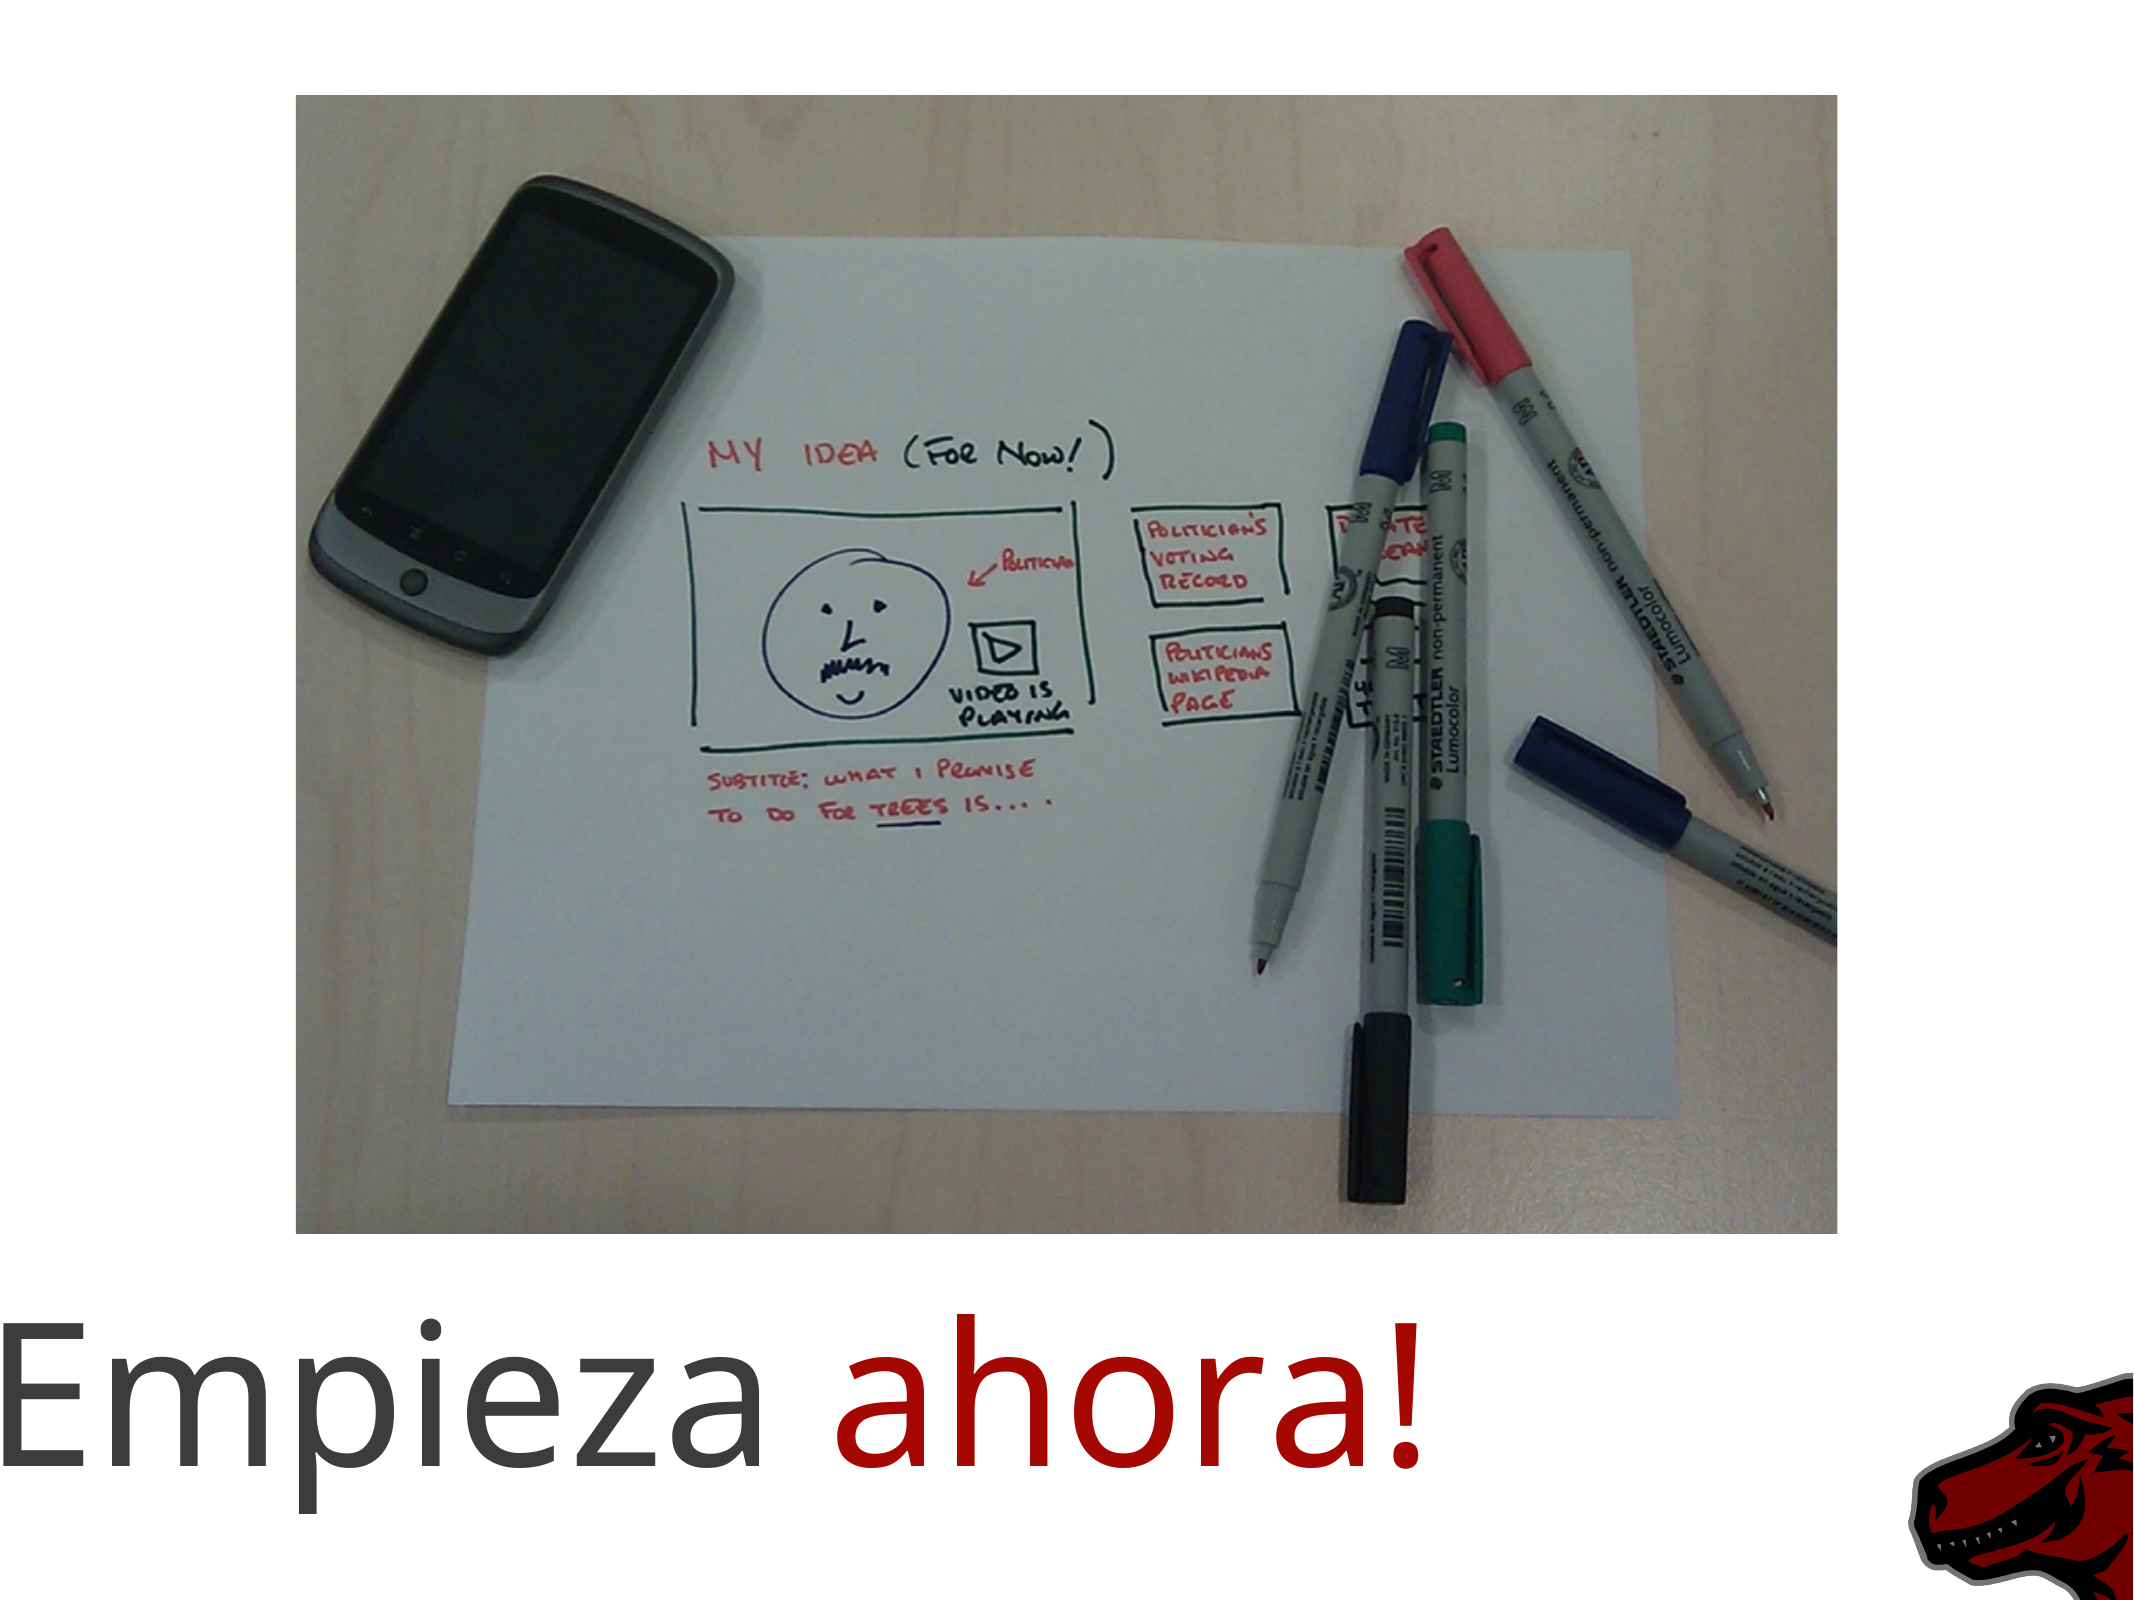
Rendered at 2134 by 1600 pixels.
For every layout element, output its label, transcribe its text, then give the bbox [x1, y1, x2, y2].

picture [1889, 1372, 2134, 1600]
picture [295, 95, 1838, 1234]
text_box Empieza ahora! [0, 1266, 1434, 1542]
